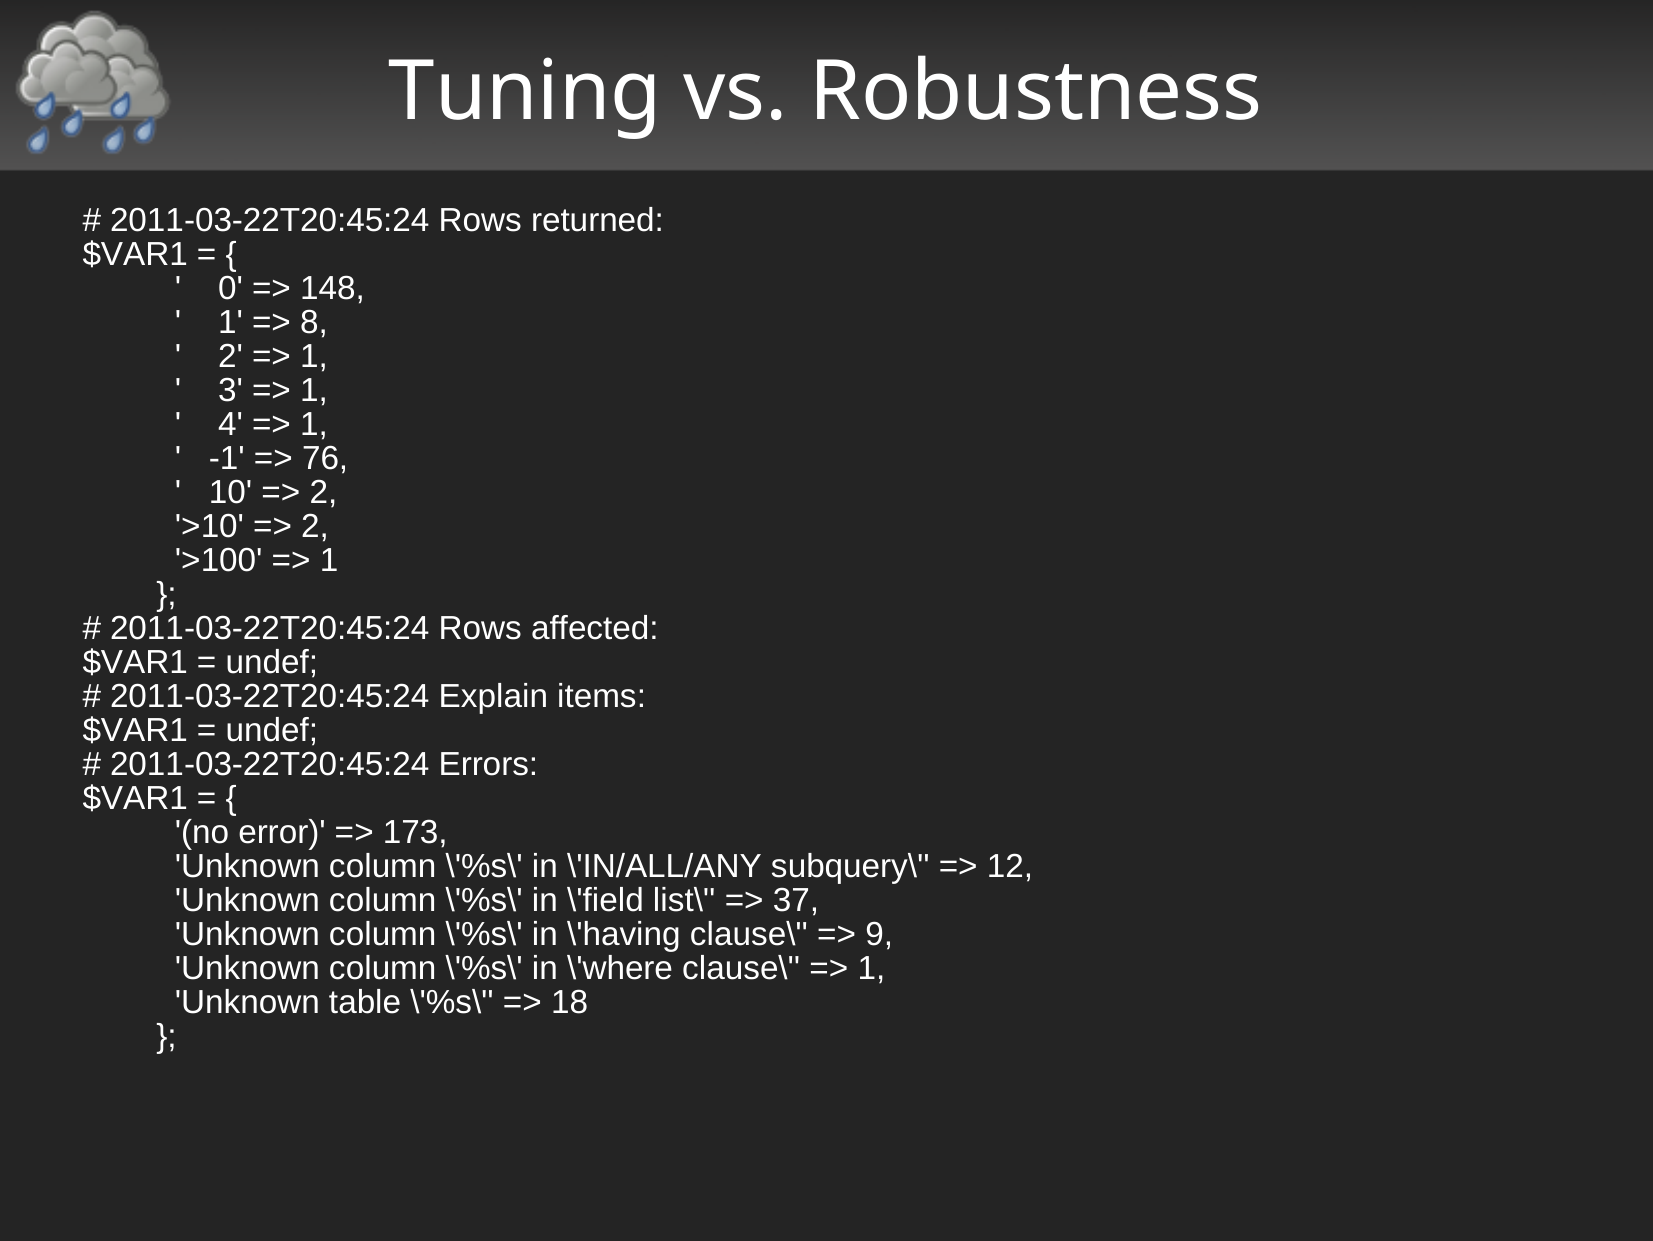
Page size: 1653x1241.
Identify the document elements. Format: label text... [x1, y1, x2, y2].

subtitle # 2011-03-22T20:45:24 Rows returned: $VAR1 = { ' 0' => 148, ' 1' => 8, ' 2' => 1, ' 3' => 1, ' 4' => 1, ' -1' => 76, ' 10' => 2, '>10' => 2, '>100' => 1 }; # 2011-03-22T20:45:24 Rows affected: $VAR1 = undef; # 2011-03-22T20:45:24 Explain items: $VAR1 = undef; # 2011-03-22T20:45:24 Errors: $VAR1 = { '(no error)' => 173, 'Unknown column \'%s\' in \'IN/ALL/ANY subquery\'' => 12, 'Unknown column \'%s\' in \'field list\'' => 37, 'Unknown column \'%s\' in \'having clause\'' => 9, 'Unknown column \'%s\' in \'where clause\'' => 1, 'Unknown table \'%s\'' => 18 }; [82, 202, 1570, 1091]
title Tuning vs. Robustness [82, 37, 1570, 138]
picture [0, 0, 1653, 1241]
